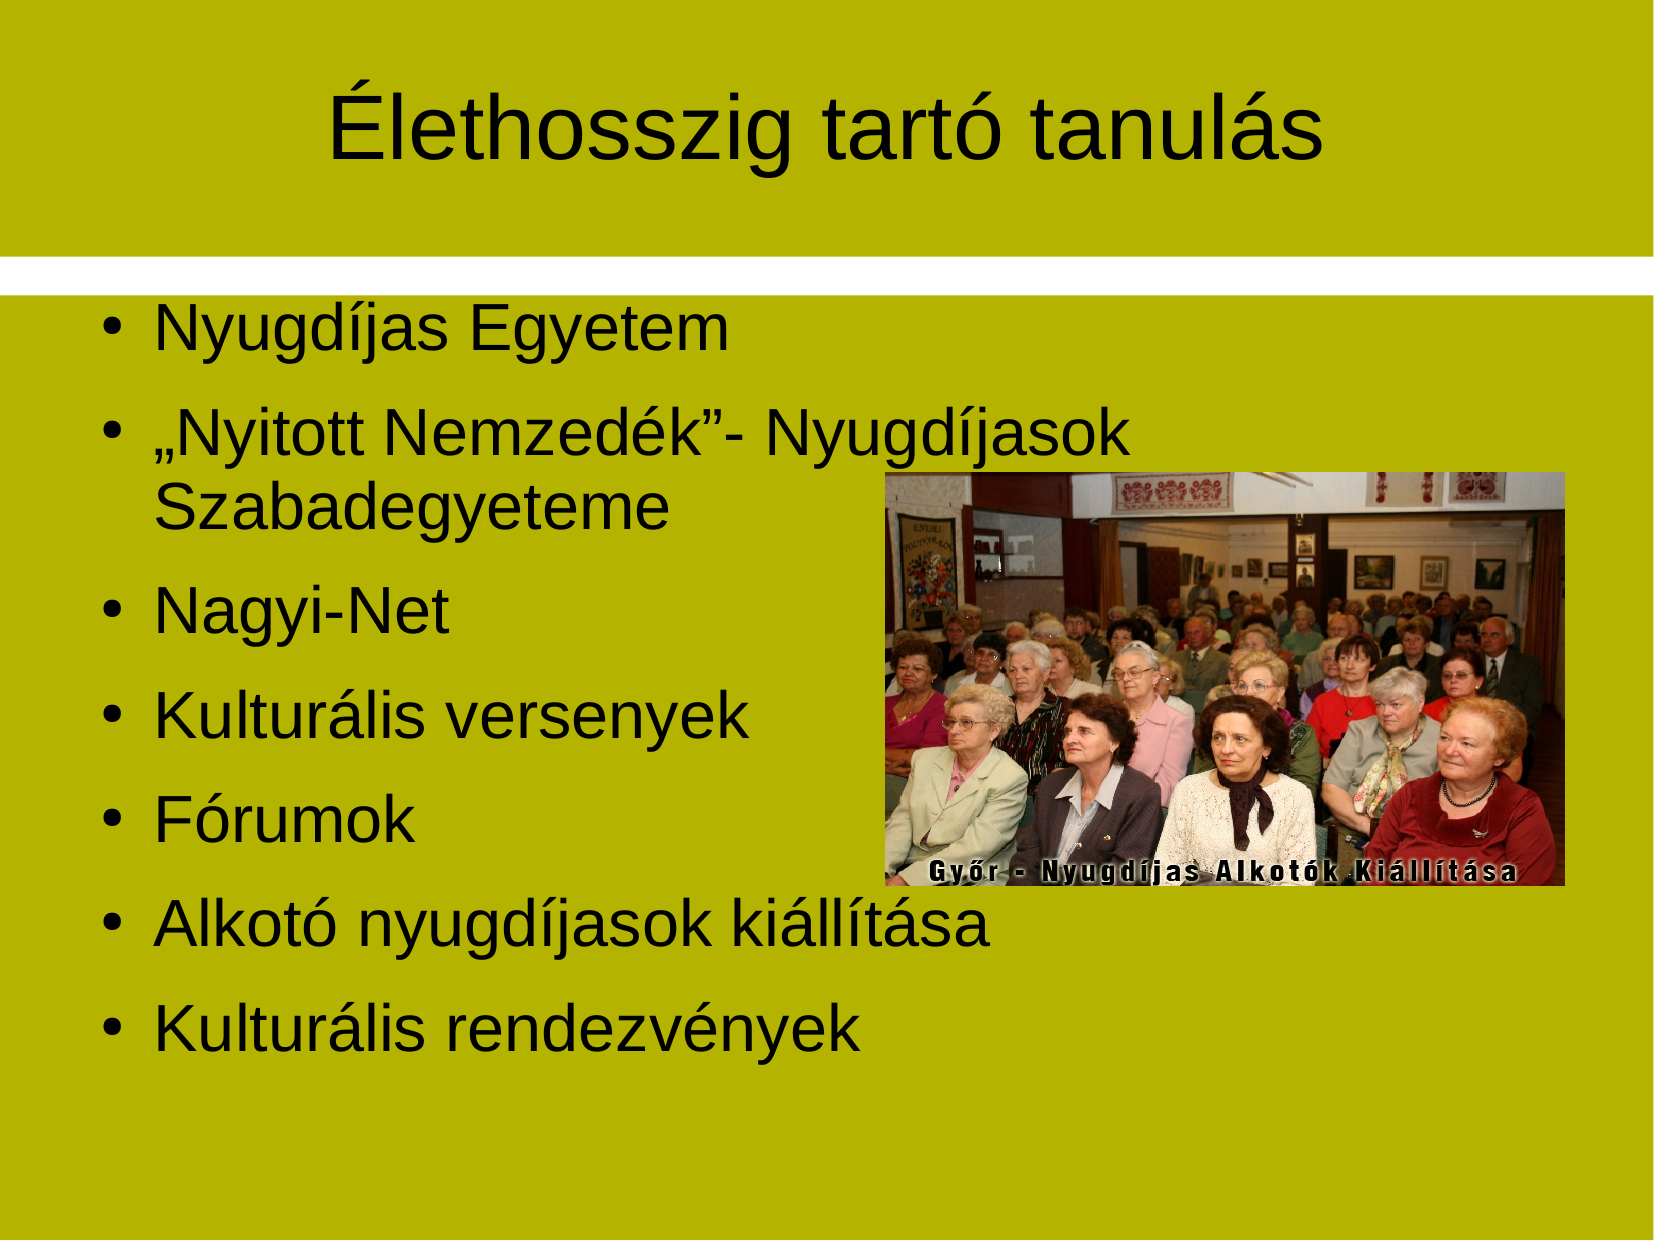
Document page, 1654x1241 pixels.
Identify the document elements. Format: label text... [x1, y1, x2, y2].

list Nyugdíjas Egyetem „Nyitott Nemzedék”- Nyugdíjasok Szabadegyeteme Nagyi-Net Kulturális versenyek Fórumok Alkotó nyugdíjasok kiállítása Kulturális rendezvények [82, 290, 1571, 1109]
title Élethosszig tartó tanulás [0, 0, 1654, 257]
picture [885, 472, 1565, 886]
text_box [0, 295, 1654, 1241]
